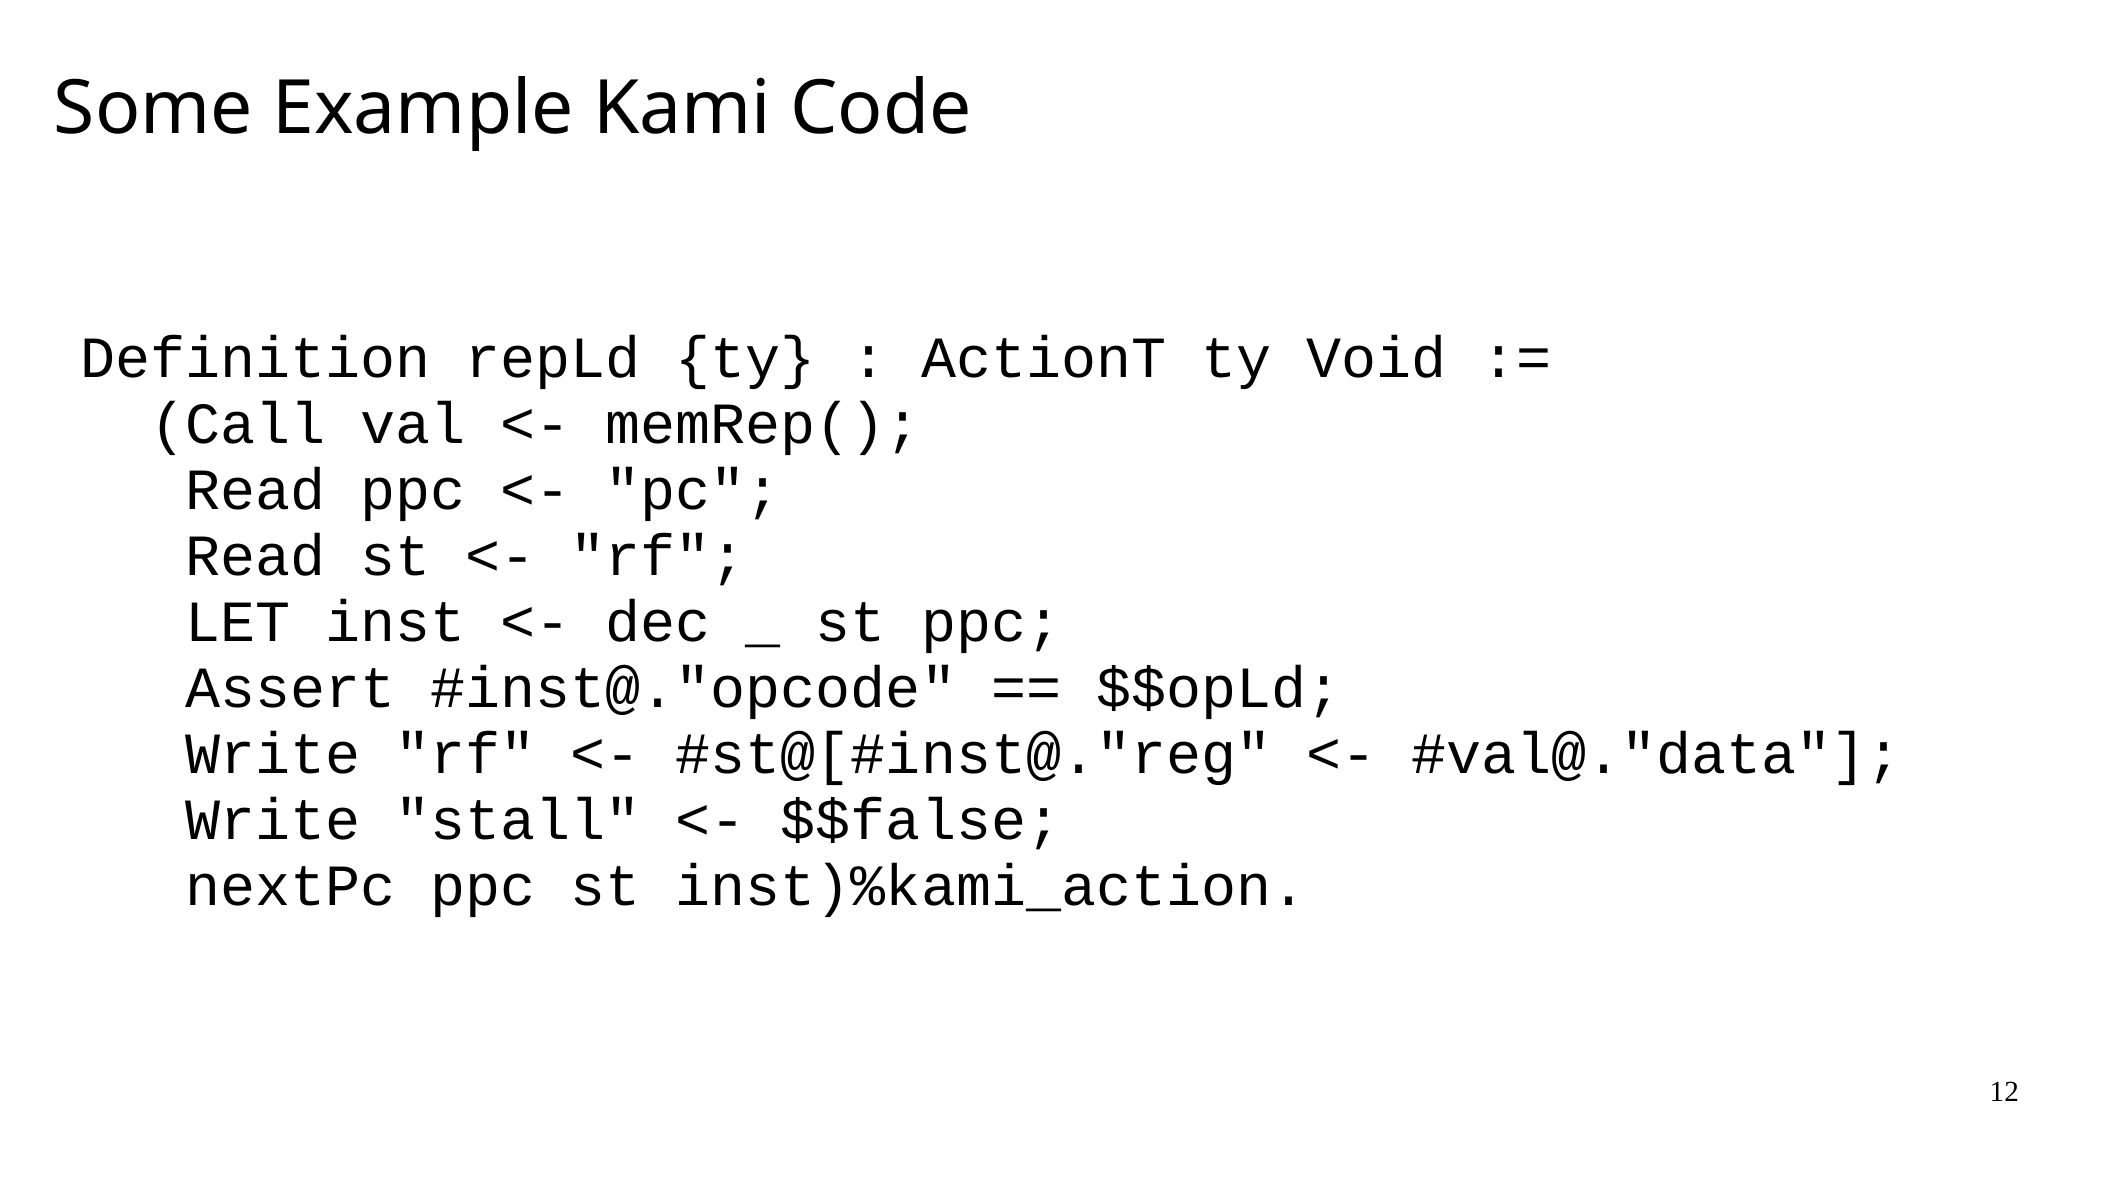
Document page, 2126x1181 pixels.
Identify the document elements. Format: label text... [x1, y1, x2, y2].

text_box Definition repLd {ty} : ActionT ty Void := (Call val <- memRep(); Read ppc <- "pc"; Read st <- "rf"; LET inst <- dec _ st ppc; Assert #inst@."opcode" == $$opLd; Write "rf" <- #st@[#inst@."reg" <- #val@."data"]; Write "stall" <- $$false; nextPc ppc st inst)%kami_action. [66, 321, 2030, 944]
text_box Some Example Kami Code [39, 46, 1114, 183]
